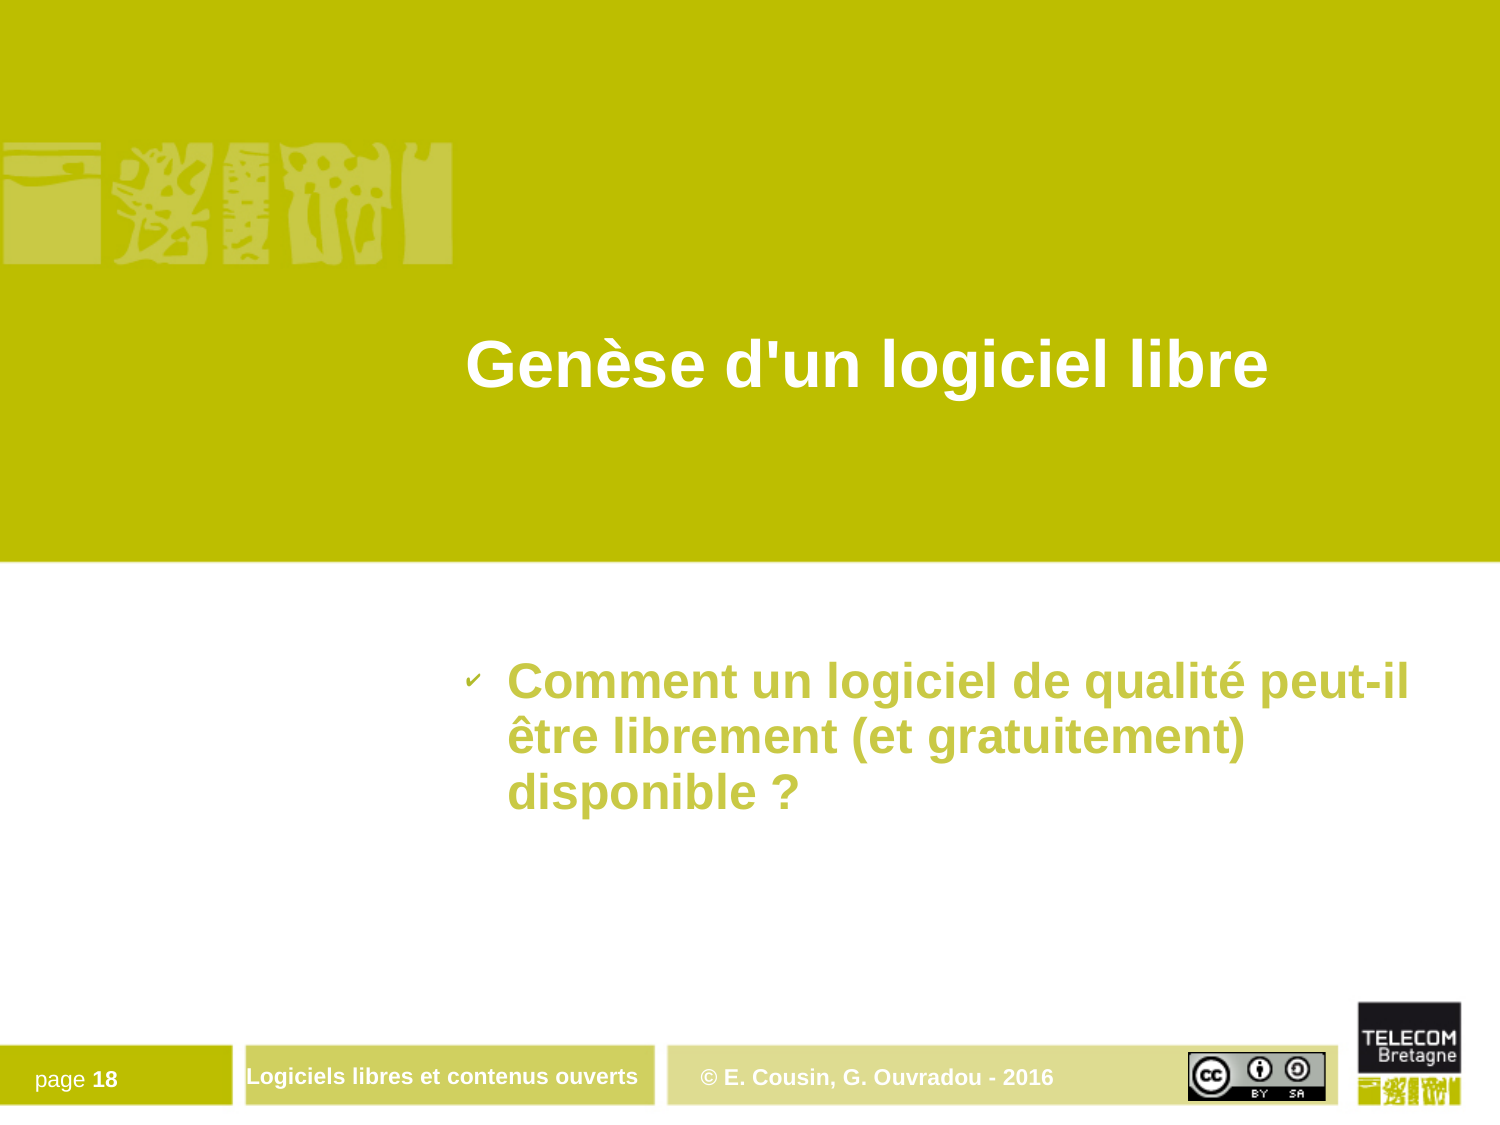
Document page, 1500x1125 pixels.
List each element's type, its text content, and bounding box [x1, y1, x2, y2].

picture [0, 0, 1500, 1125]
list Comment un logiciel de qualité peut-il être librement (et gratuitement) disponible ? [465, 653, 1459, 1034]
title Genèse d'un logiciel libre [465, 202, 1459, 526]
